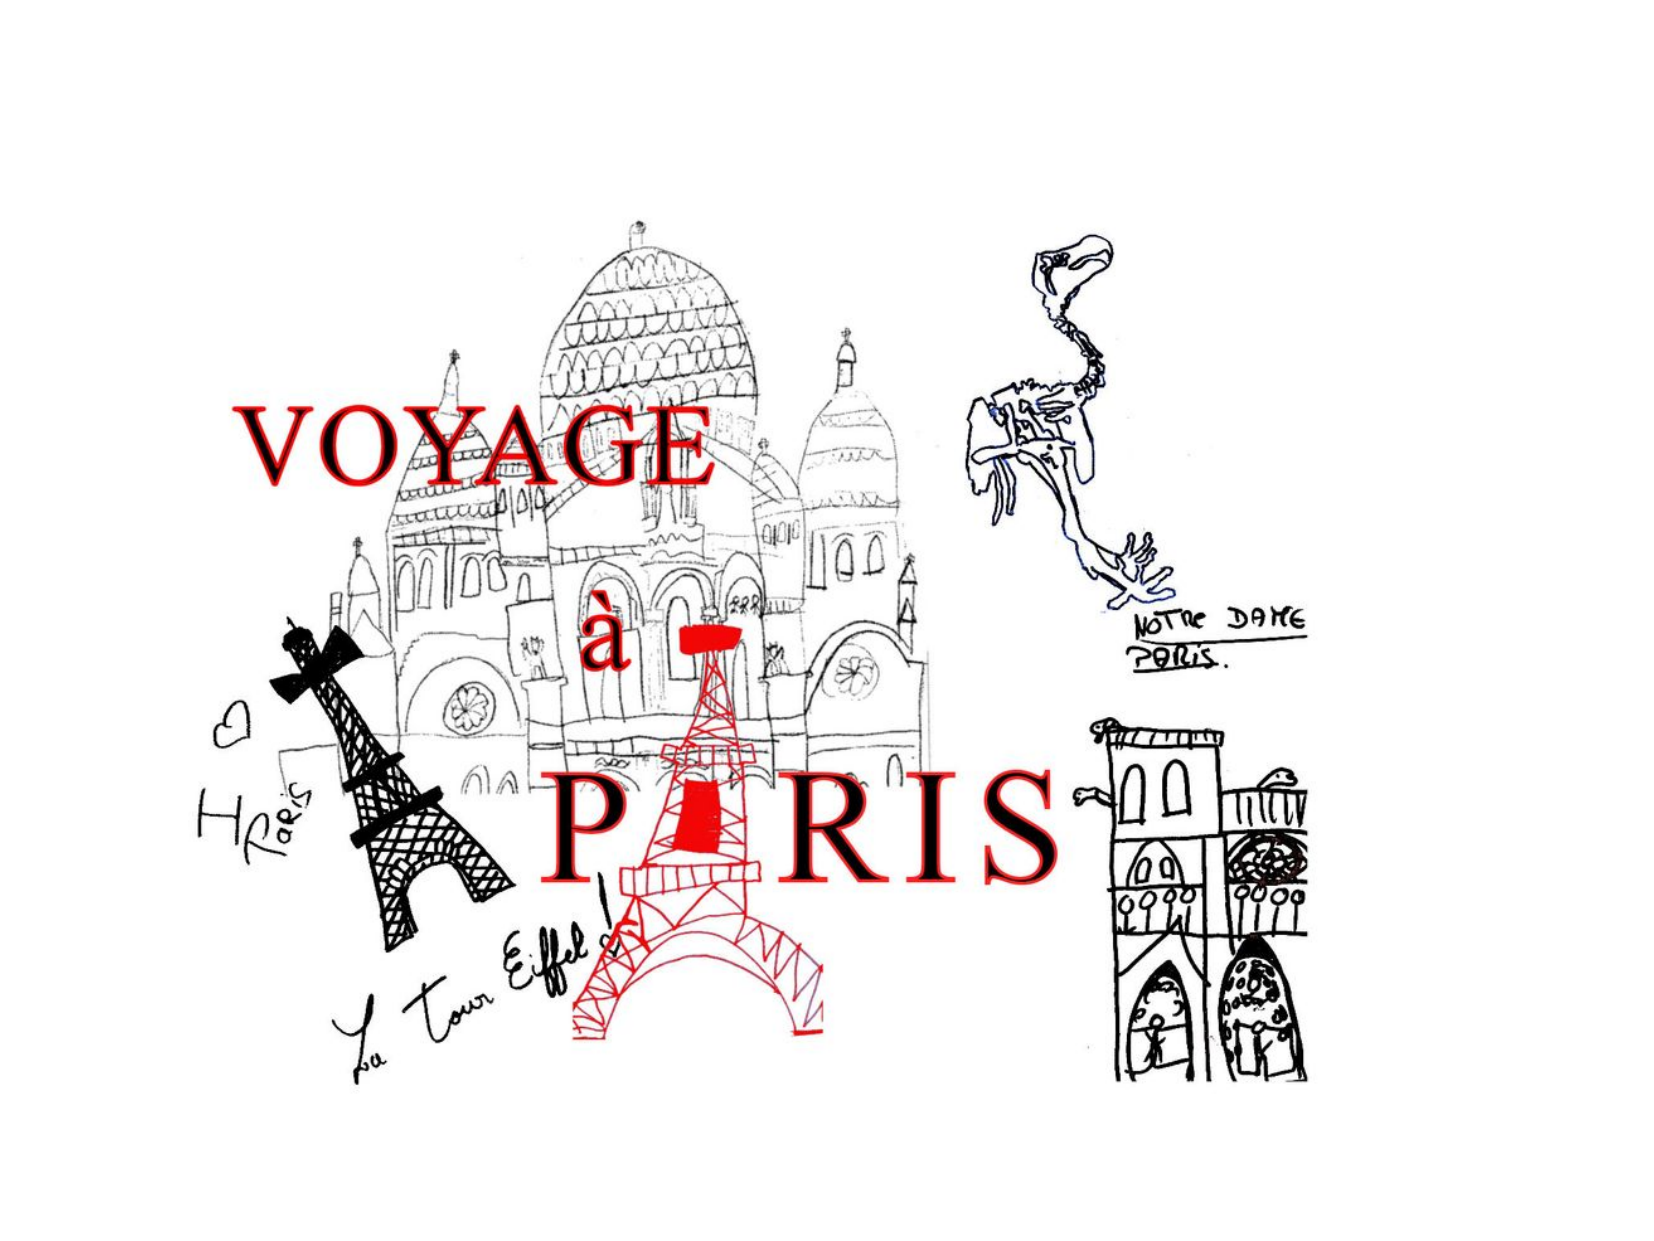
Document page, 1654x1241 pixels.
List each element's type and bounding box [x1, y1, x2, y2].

picture [128, 167, 1418, 1134]
